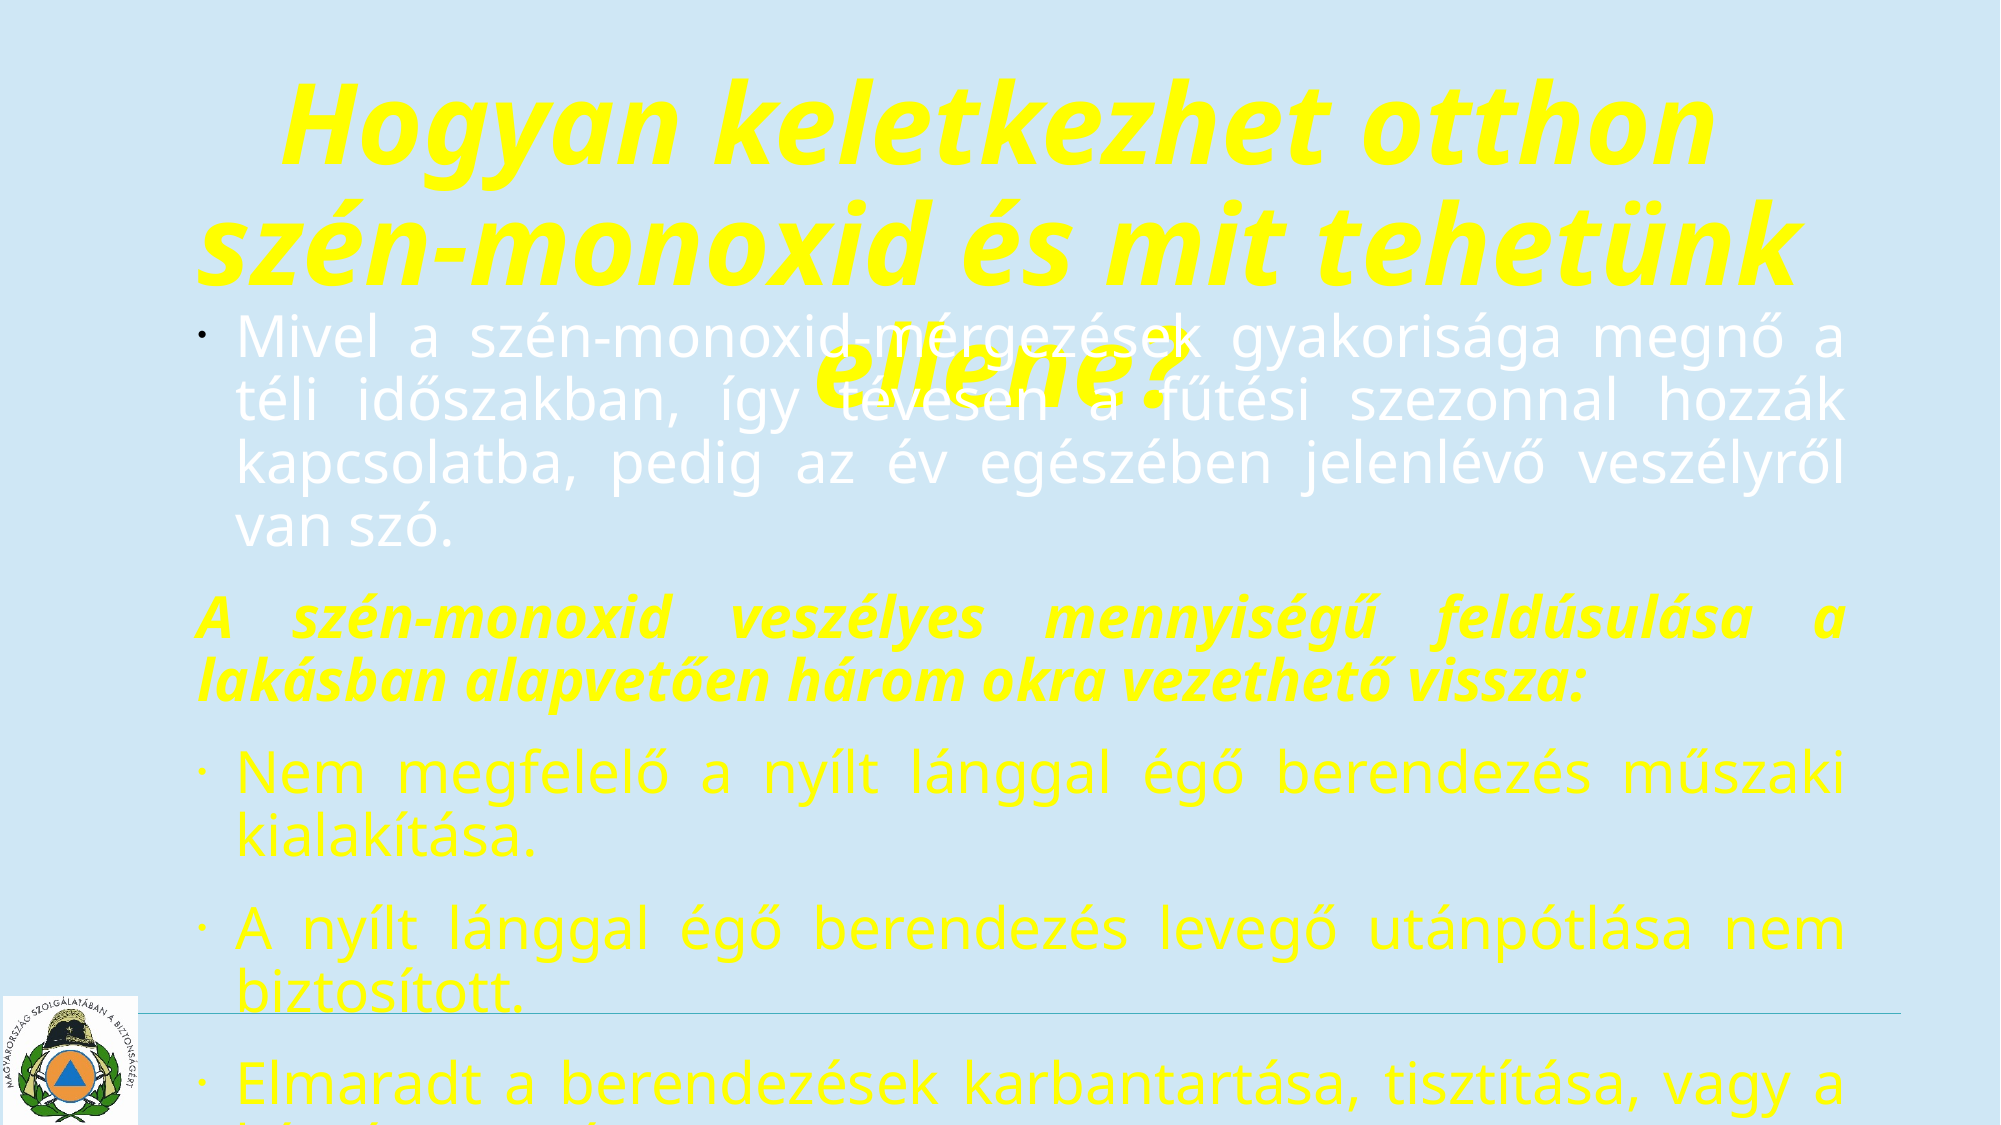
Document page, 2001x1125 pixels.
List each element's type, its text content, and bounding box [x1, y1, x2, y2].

picture [3, 996, 138, 1125]
list Mivel a szén-monoxid-mérgezések gyakorisága megnő a téli időszakban, így tévesen a fűtési szezonnal hozzák kapcsolatba, pedig az év egészében jelenlévő veszélyről van szó. A szén-monoxid veszélyes mennyiségű feldúsulása a lakásban alapvetően három okra vezethető vissza: Nem megfelelő a nyílt lánggal égő berendezés műszaki kialakítása. A nyílt lánggal égő berendezés levegő utánpótlása nem biztosított. Elmaradt a berendezések karbantartása, tisztítása, vagy a kéményseprés [182, 299, 1862, 1013]
title Hogyan keletkezhet otthon szén-monoxid és mit tehetünk ellene? [137, 59, 1863, 278]
